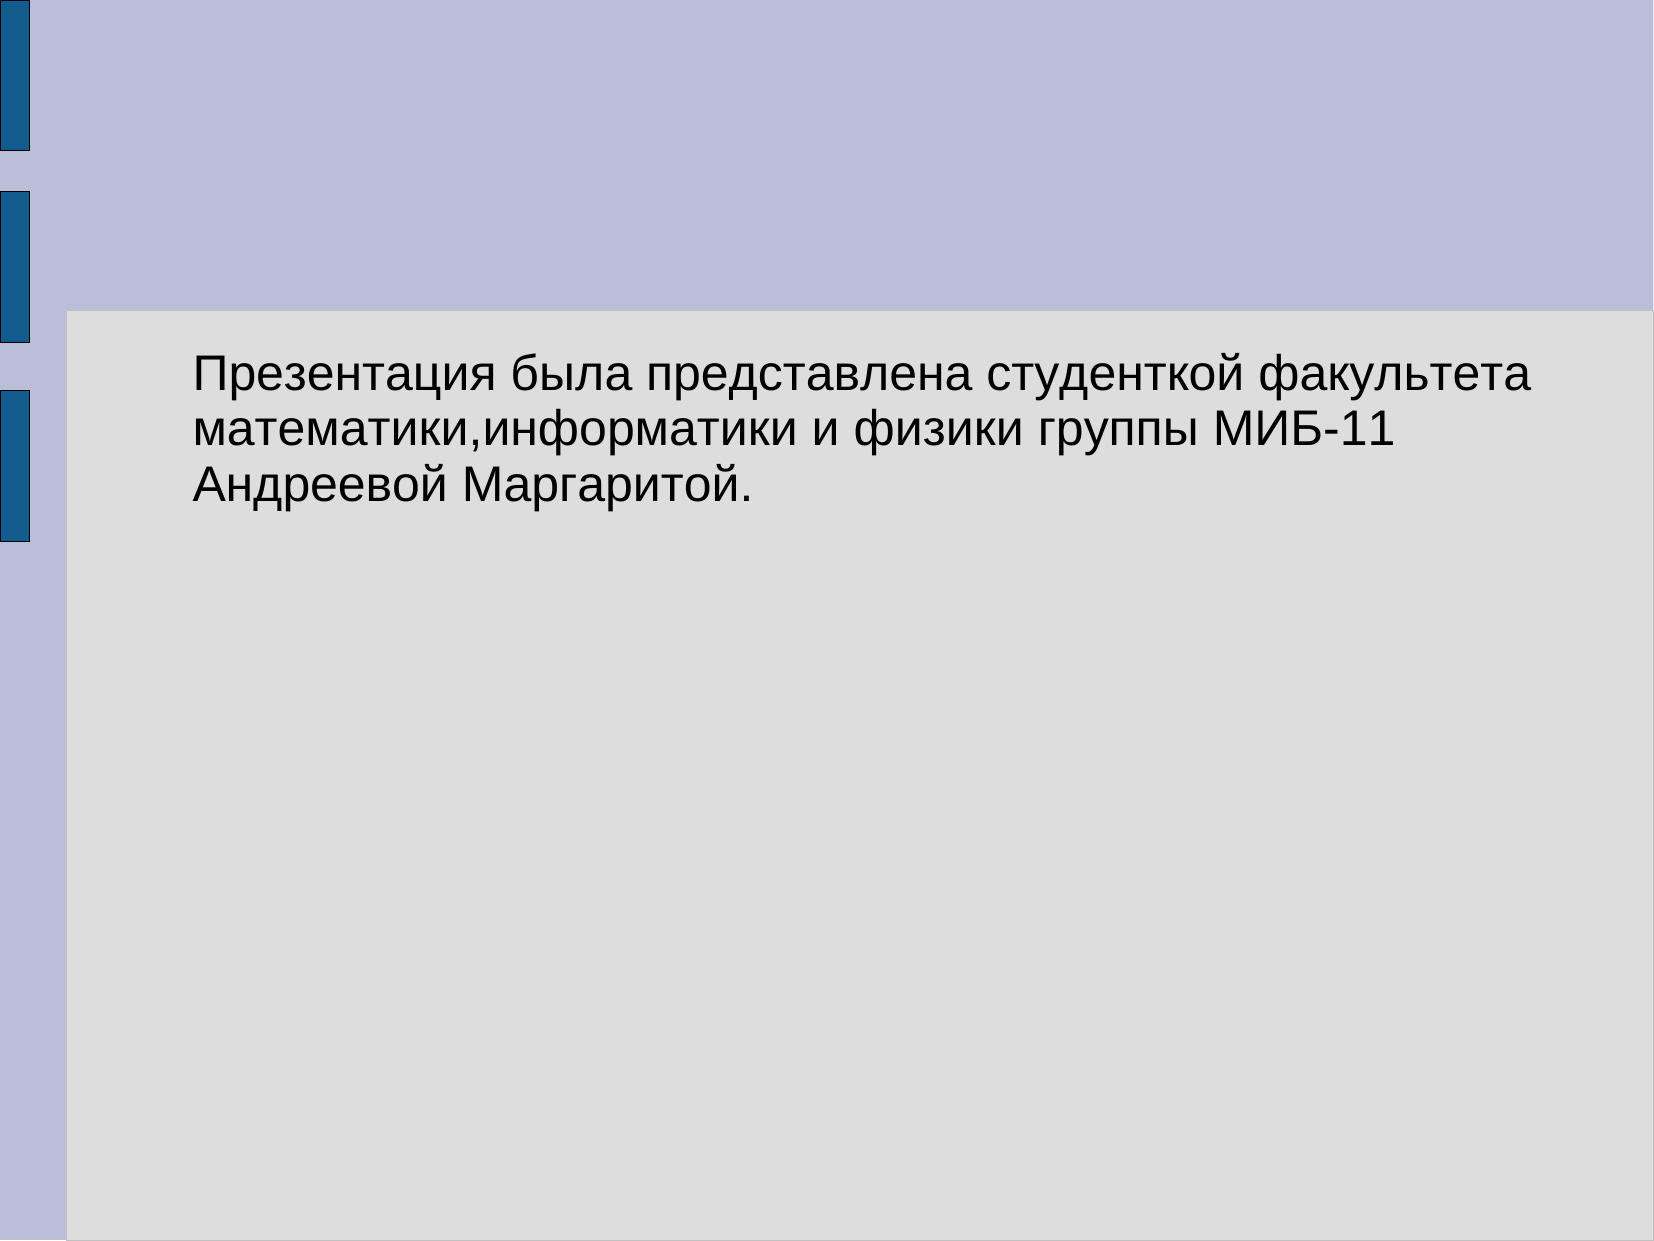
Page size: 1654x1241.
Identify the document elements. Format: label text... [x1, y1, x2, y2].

list Презентация была представлена студенткой факультета математики,информатики и физики группы МИБ-11 Андреевой Маргаритой. [121, 344, 1534, 1127]
